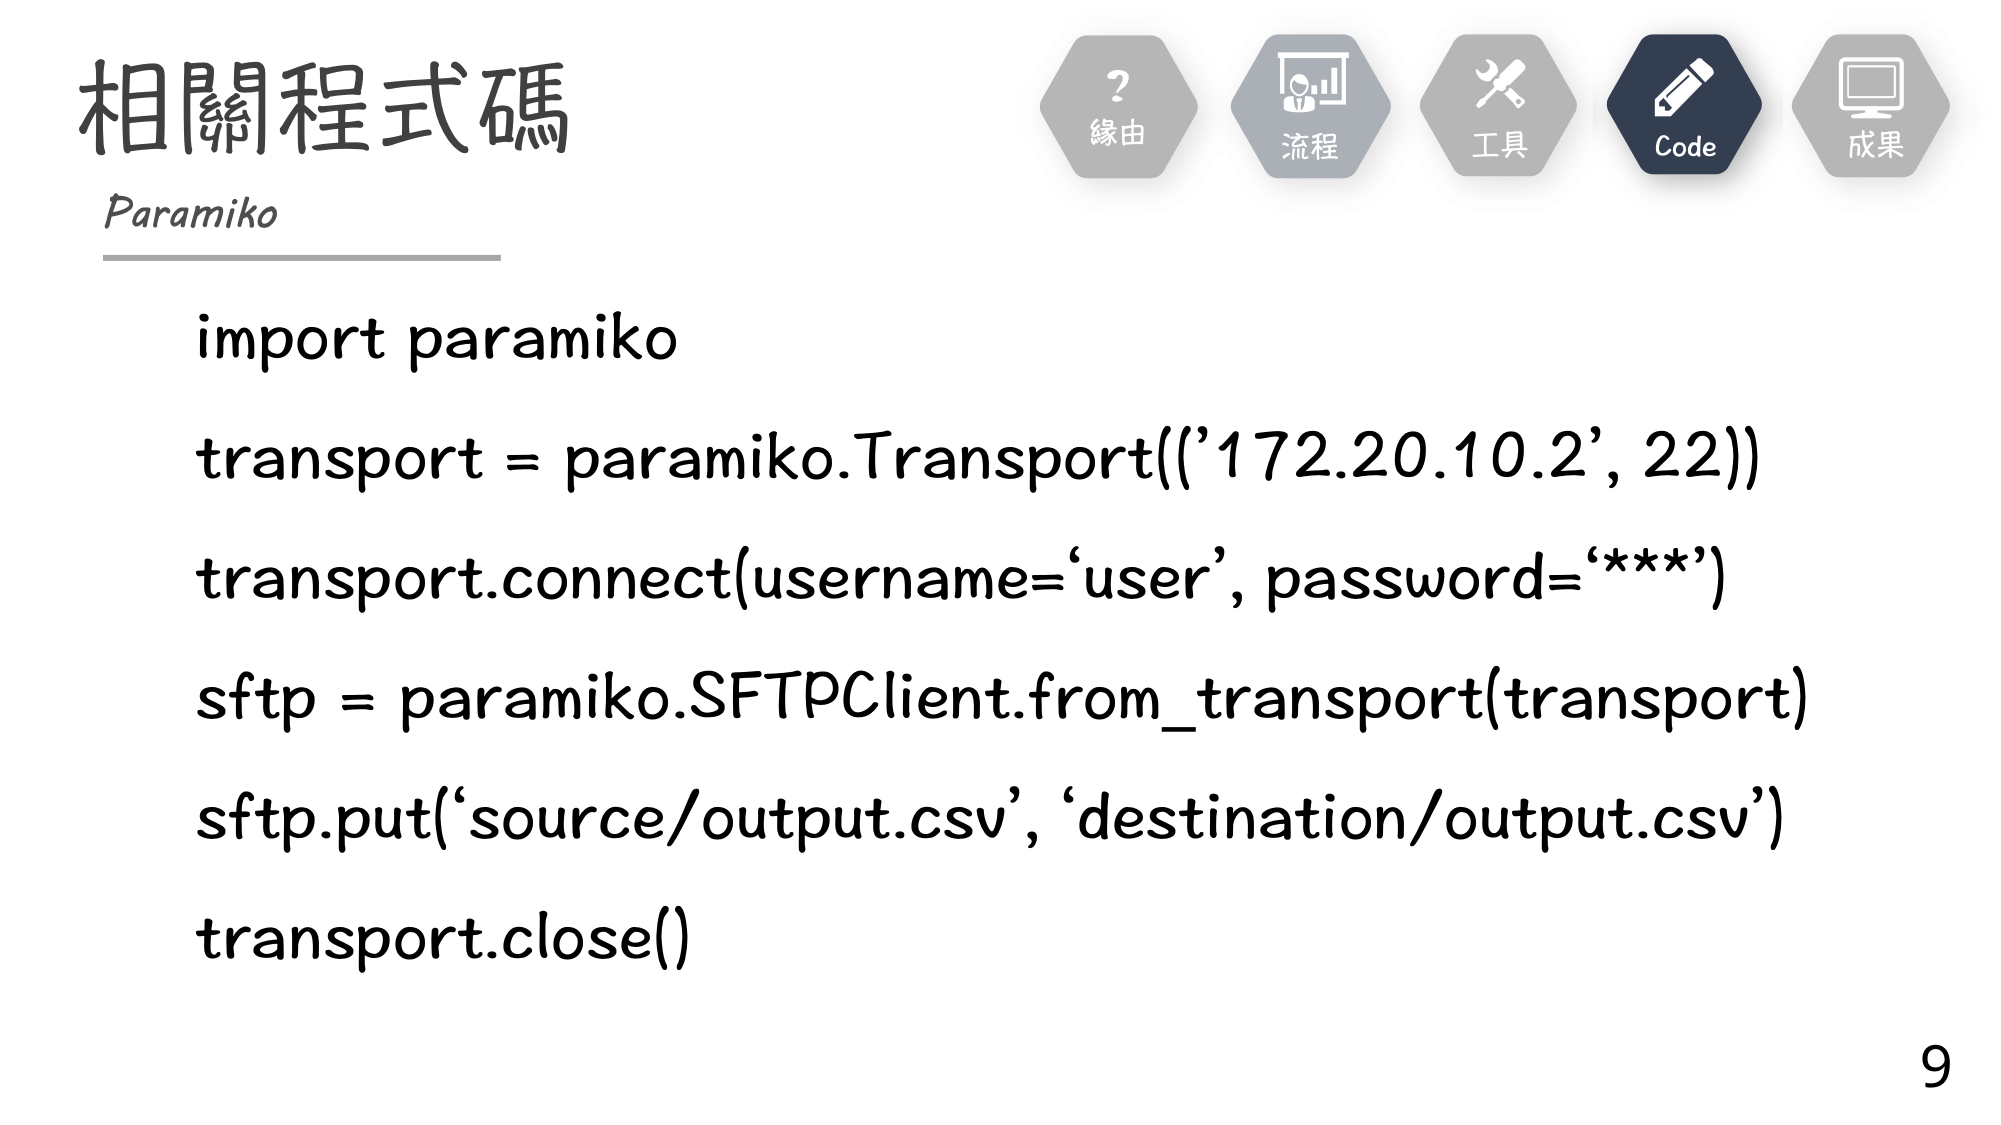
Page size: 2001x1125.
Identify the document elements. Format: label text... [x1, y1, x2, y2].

picture [0, 20, 1852, 1023]
picture [1003, 0, 2000, 241]
text_box 9 [1904, 1021, 1971, 1108]
